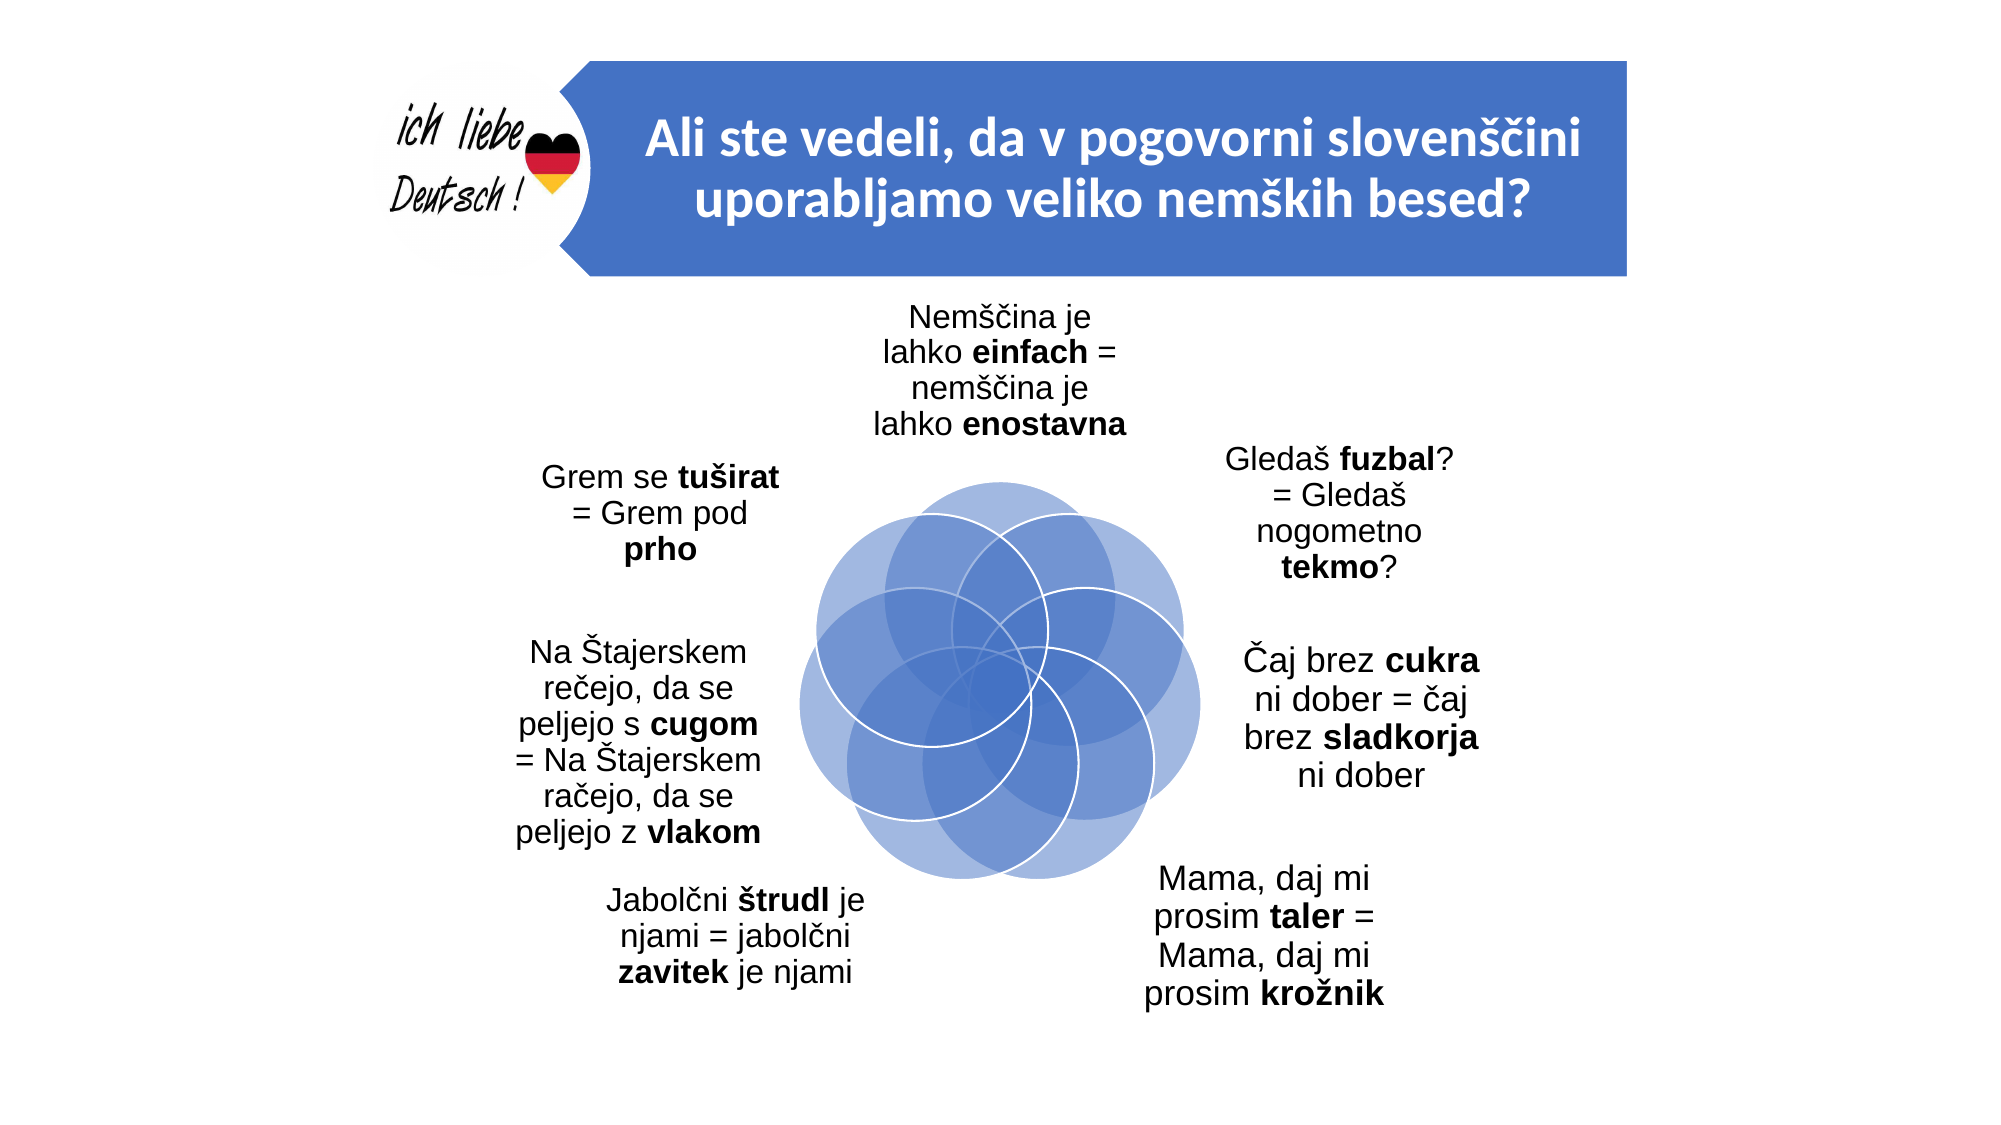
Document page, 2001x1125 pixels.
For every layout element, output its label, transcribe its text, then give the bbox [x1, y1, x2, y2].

text_box Grem se tuširat = Grem pod prho [534, 435, 787, 593]
text_box Ali ste vedeli, da v pogovorni slovenščini uporabljamo veliko nemških besed? [558, 59, 1628, 278]
text_box Nemščina je lahko einfach = nemščina je lahko enostavna [866, 299, 1134, 443]
text_box Gledaš fuzbal? = Gledaš nogometno tekmo? [1213, 435, 1466, 593]
text_box [372, 59, 590, 278]
text_box Čaj brez cukra ni dober = čaj brez sladkorja ni dober [1237, 634, 1486, 803]
text_box [798, 481, 1202, 881]
text_box Jabolčni štrudl je njami = jabolčni zavitek je njami [602, 859, 870, 1014]
text_box Mama, daj mi prosim taler = Mama, daj mi prosim krožnik [1130, 859, 1398, 1014]
text_box Na Štajerskem rečejo, da se peljejo s cugom = Na Štajerskem račejo, da se peljejo z vlakom [514, 634, 763, 803]
